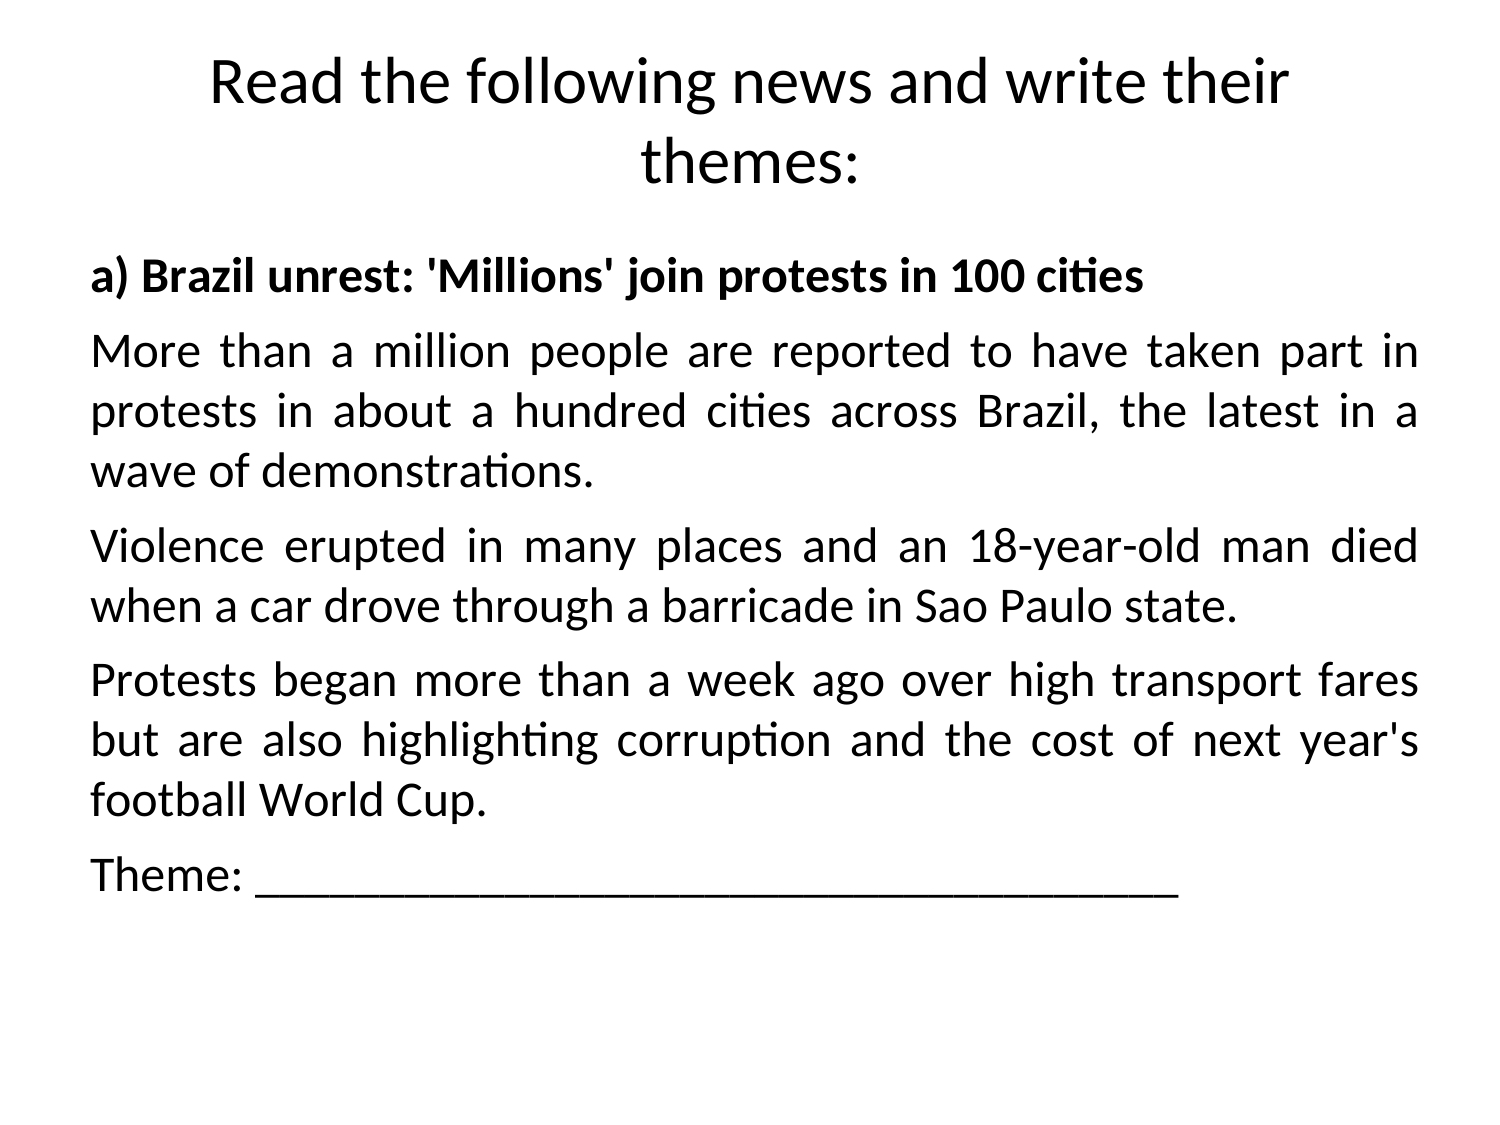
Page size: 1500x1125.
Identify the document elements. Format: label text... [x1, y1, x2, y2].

text_box Read the following news and write their themes: [76, 19, 1426, 135]
text_box a) Brazil unrest: 'Millions' join protests in 100 cities More than a million people are reported to have taken part in protests in about a hundred cities across Brazil, the latest in a wave of demonstrations. Violence erupted in many places and an 18-year-old man died when a car drove through a barricade in Sao Paulo state. Protests began more than a week ago over high transport fares but are also highlighting corruption and the cost of next year's football World Cup. Theme: _____________________________________ [75, 160, 1436, 1006]
